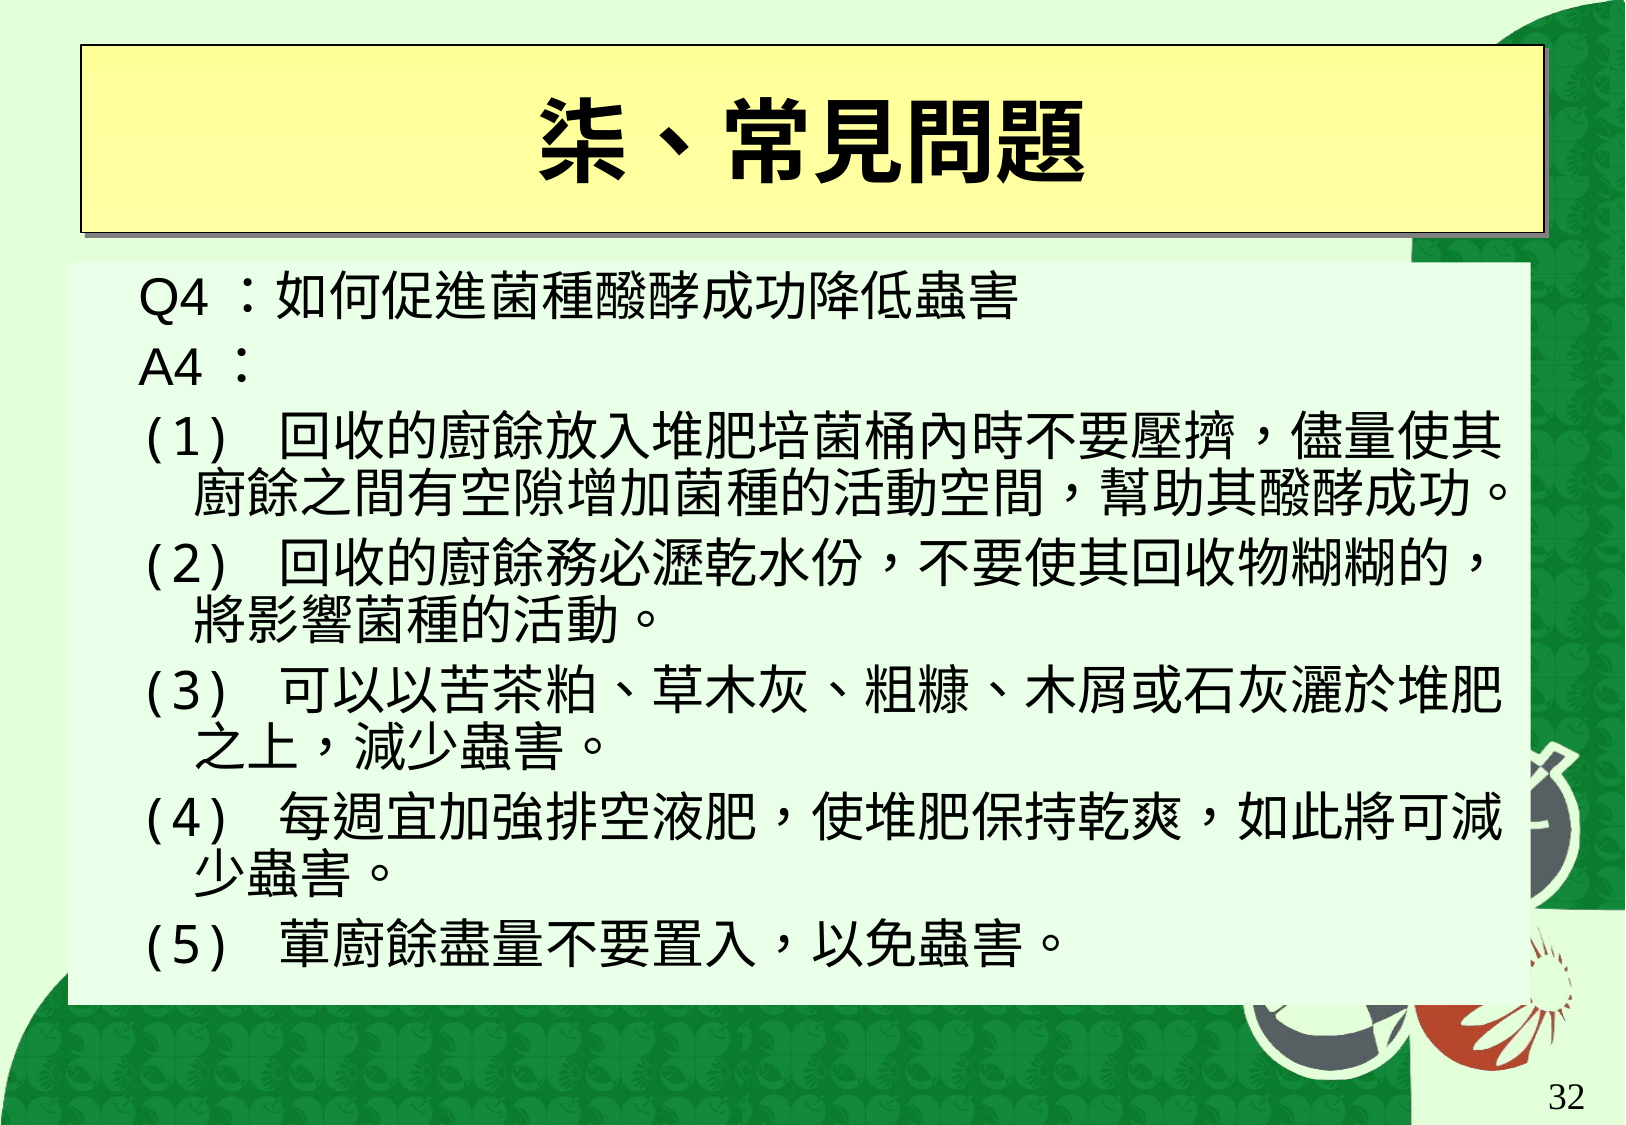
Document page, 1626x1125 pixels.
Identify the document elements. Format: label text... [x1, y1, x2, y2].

text_box 32 [1533, 1064, 1625, 1125]
title 柒、常見問題 [81, 45, 1544, 233]
list Q4：如何促進菌種醱酵成功降低蟲害 A4： (1) 回收的廚餘放入堆肥培菌桶內時不要壓擠，儘量使其廚餘之間有空隙增加菌種的活動空間，幫助其醱酵成功。 (2) 回收的廚餘務必瀝乾水份，不要使其回收物糊糊的，將影響菌種的活動。 (3) 可以以苦茶粕、草木灰、粗糠、木屑或石灰灑於堆肥之上，減少蟲害。 (4) 每週宜加強排空液肥，使堆肥保持乾爽，如此將可減少蟲害。 (5) 葷廚餘盡量不要置入，以免蟲害。 [68, 262, 1531, 1005]
